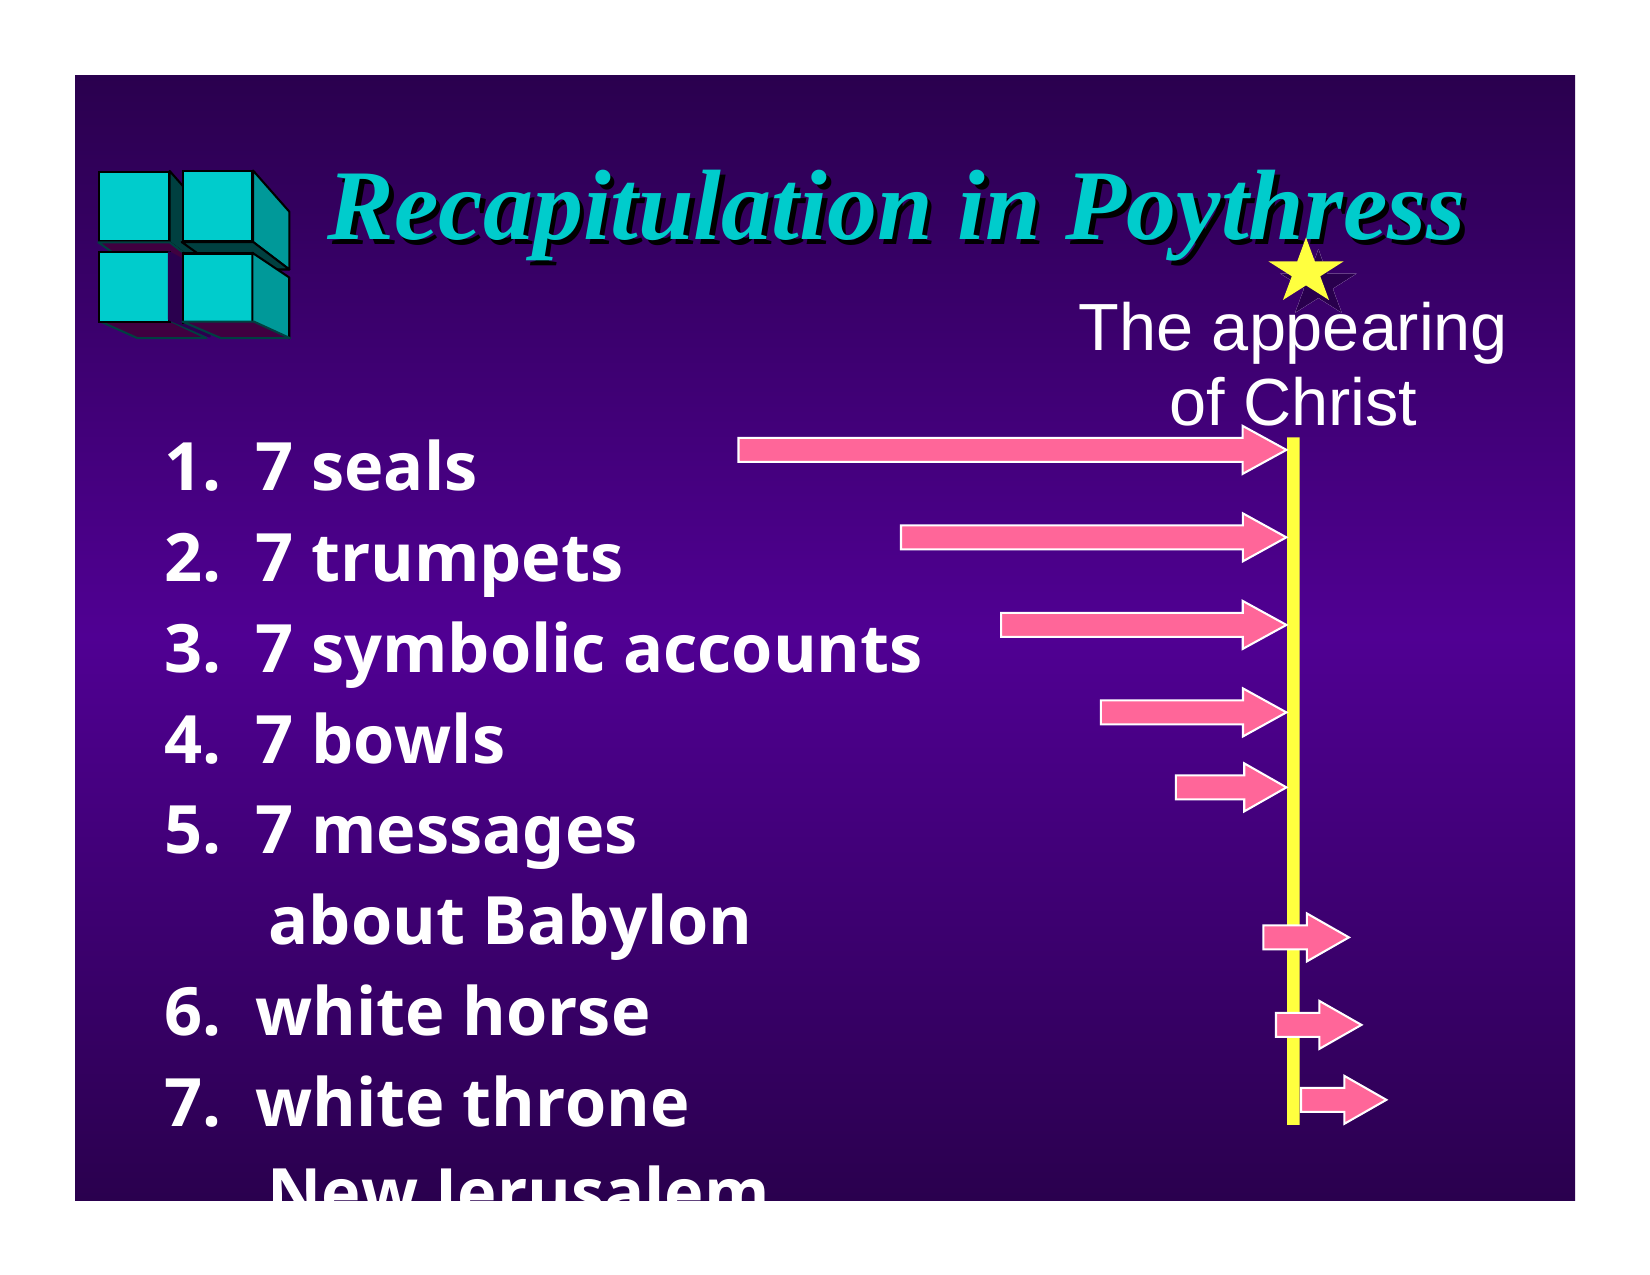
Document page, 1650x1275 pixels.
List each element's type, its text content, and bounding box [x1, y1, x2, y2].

title Recapitulation in Poythress [312, 69, 1525, 344]
list 1. 7 seals 2. 7 trumpets 3. 7 symbolic accounts 4. 7 bowls 5. 7 messages about Babylon 6. white horse 7. white throne New Jerusalem [149, 412, 1013, 1205]
text_box The appearing of Christ [1064, 282, 1523, 447]
text_box [738, 425, 1387, 1125]
text_box [1268, 237, 1344, 300]
